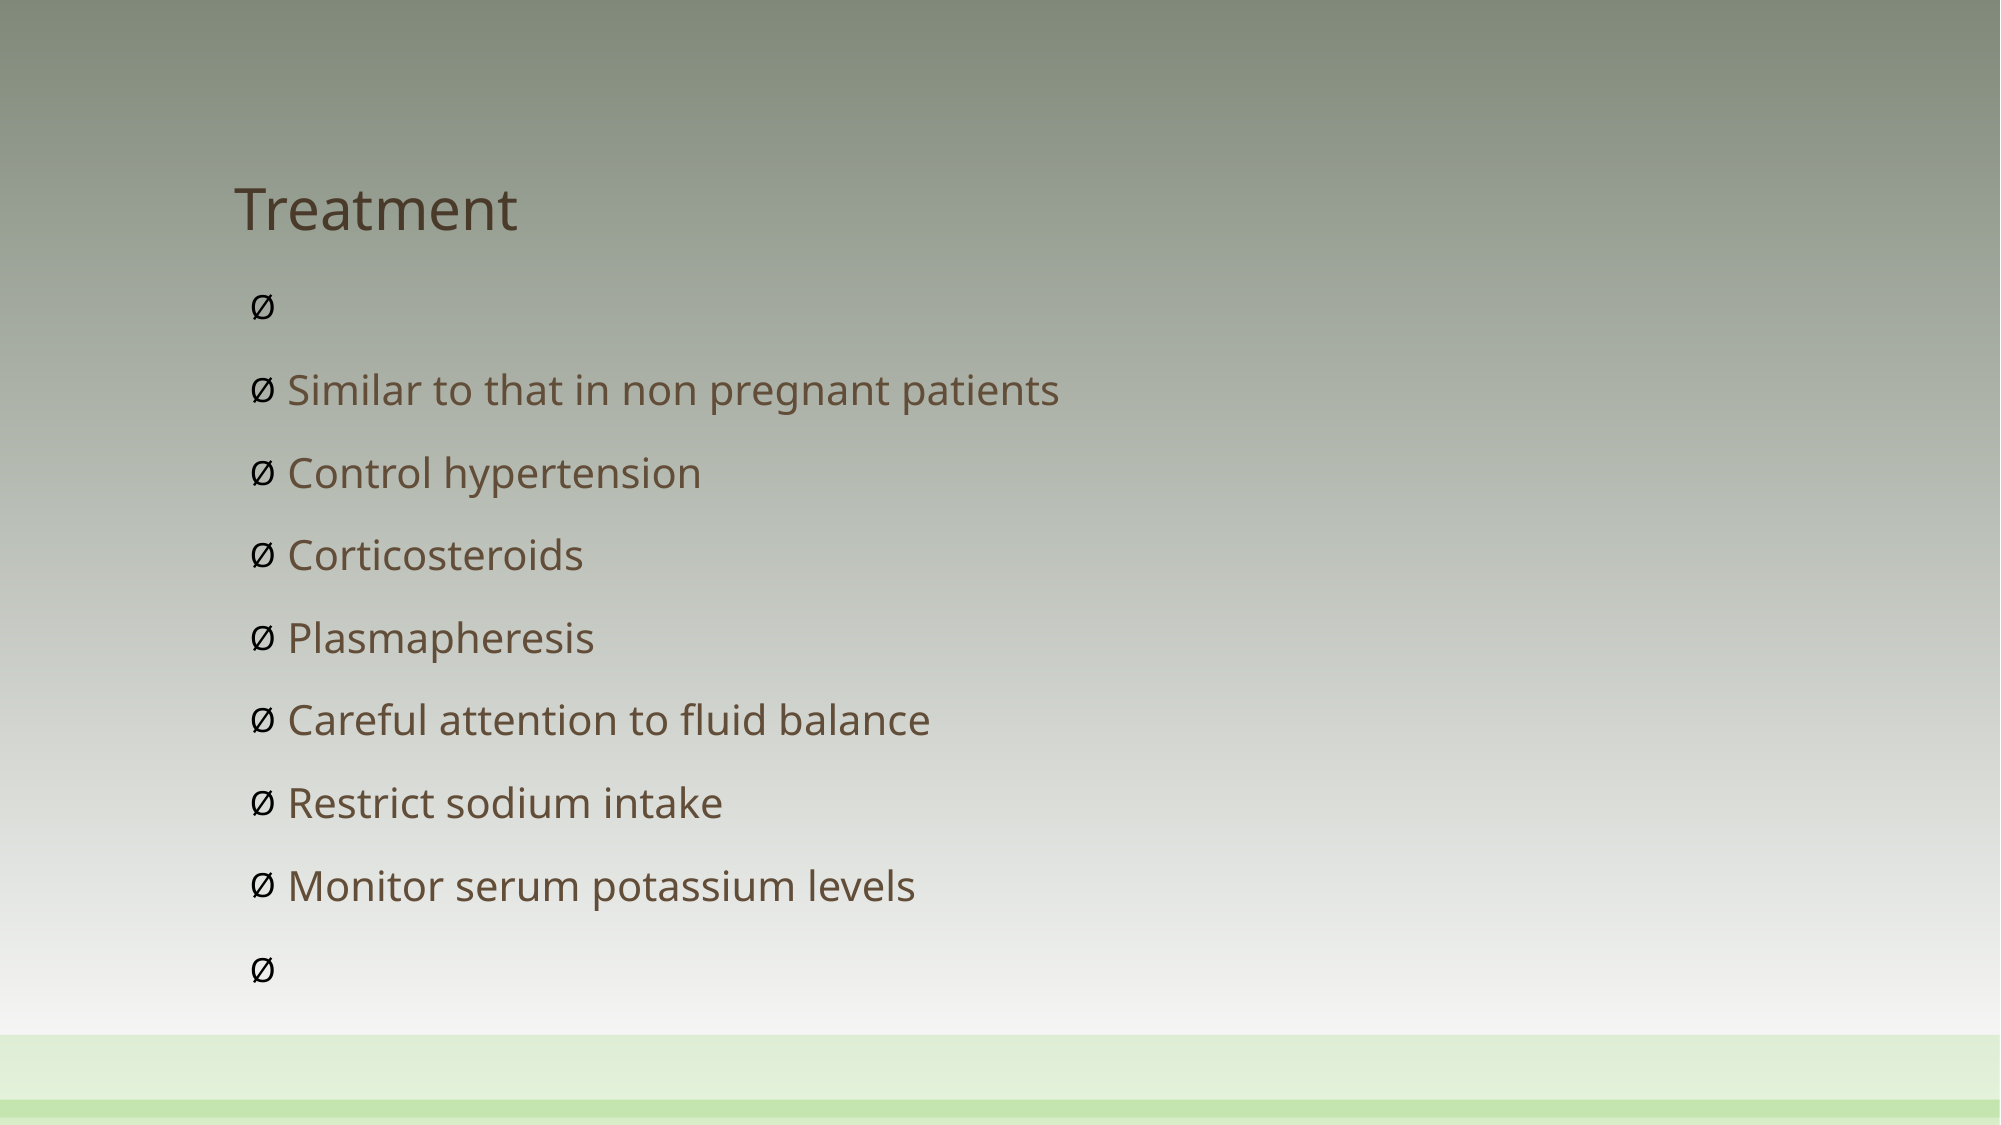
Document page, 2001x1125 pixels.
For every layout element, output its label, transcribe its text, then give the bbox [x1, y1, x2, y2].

list Similar to that in non pregnant patients Control hypertension Corticosteroids Plasmapheresis Careful attention to fluid balance Restrict sodium intake Monitor serum potassium levels [219, 274, 1780, 987]
title Treatment [219, 71, 1780, 251]
